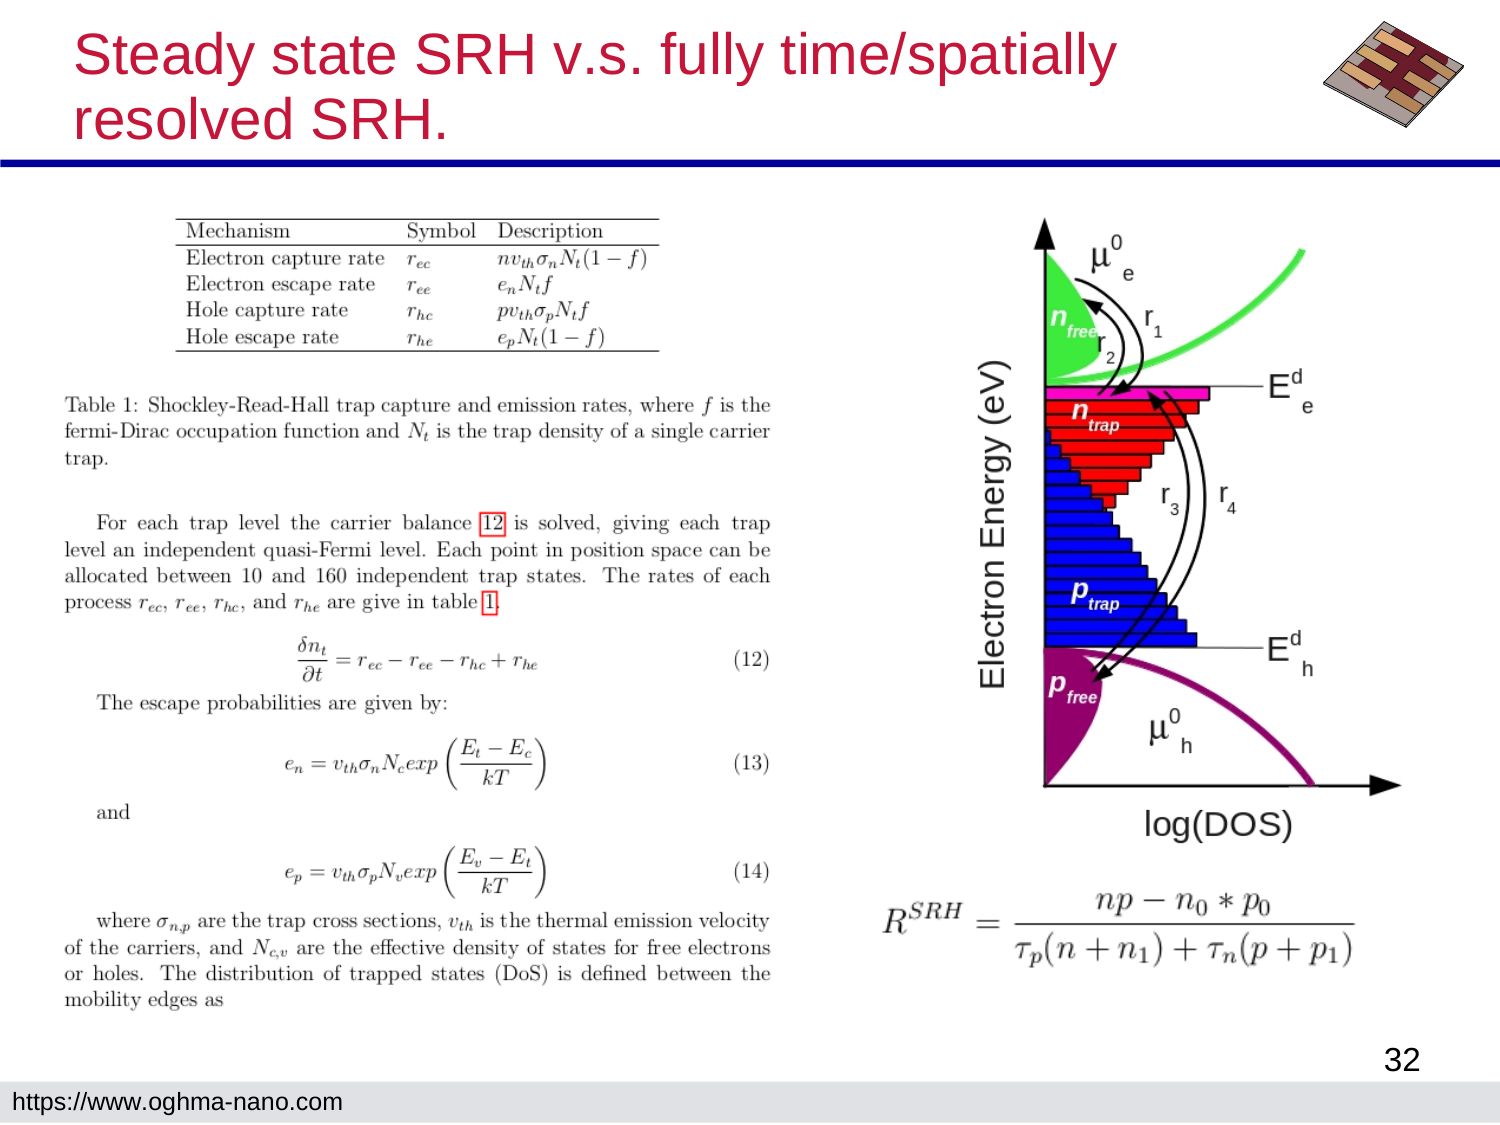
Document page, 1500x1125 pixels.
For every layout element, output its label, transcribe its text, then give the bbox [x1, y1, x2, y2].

picture [37, 191, 794, 1012]
title Steady state SRH v.s. fully time/spatially resolved SRH. [59, 14, 1297, 160]
picture [868, 873, 1379, 990]
text_box <number> [1369, 1030, 1500, 1101]
picture [966, 205, 1417, 855]
